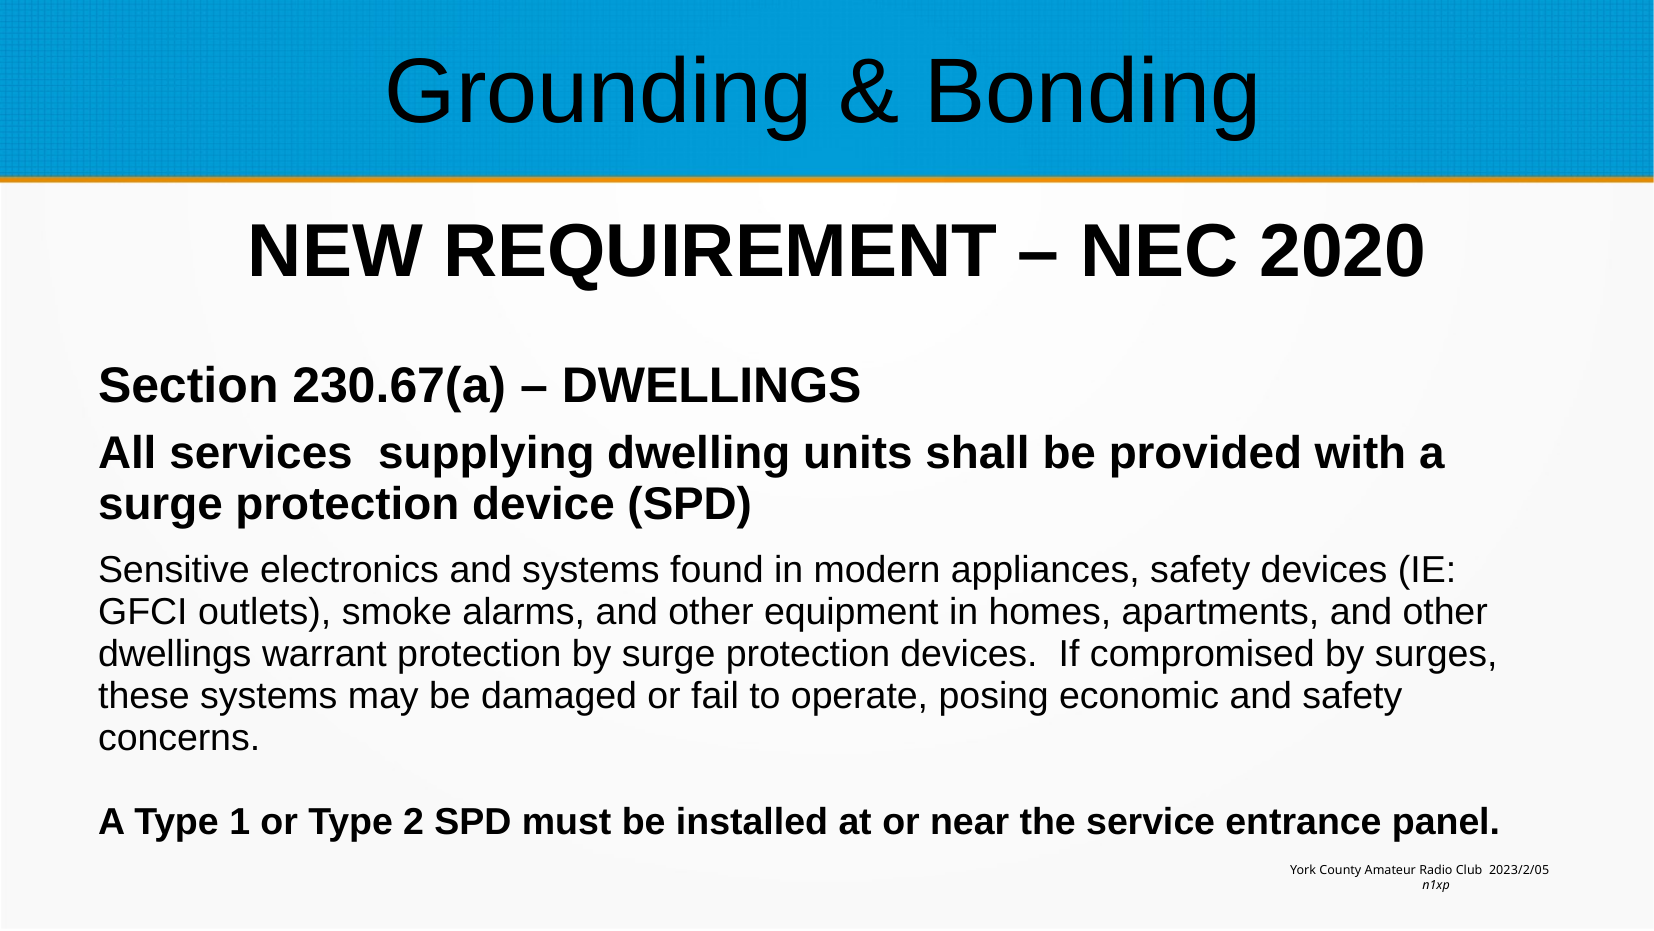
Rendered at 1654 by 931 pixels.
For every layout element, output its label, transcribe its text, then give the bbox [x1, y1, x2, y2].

picture [0, 175, 1654, 931]
text_box York County Amateur Radio Club 2023/2/05 n1xp [1284, 856, 1588, 897]
text_box NEW REQUIREMENT – NEC 2020 [79, 201, 1596, 301]
text_box Grounding & Bonding [201, 31, 1446, 150]
text_box Section 230.67(a) – DWELLINGS All services supplying dwelling units shall be provided with a surge protection device (SPD) Sensitive electronics and systems found in modern appliances, safety devices (IE: GFCI outlets), smoke alarms, and other equipment in homes, apartments, and other dwellings warrant protection by surge protection devices. If compromised by surges, these systems may be damaged or fail to operate, posing economic and safety concerns. A Type 1 or Type 2 SPD must be installed at or near the service entrance panel. [83, 350, 1570, 892]
